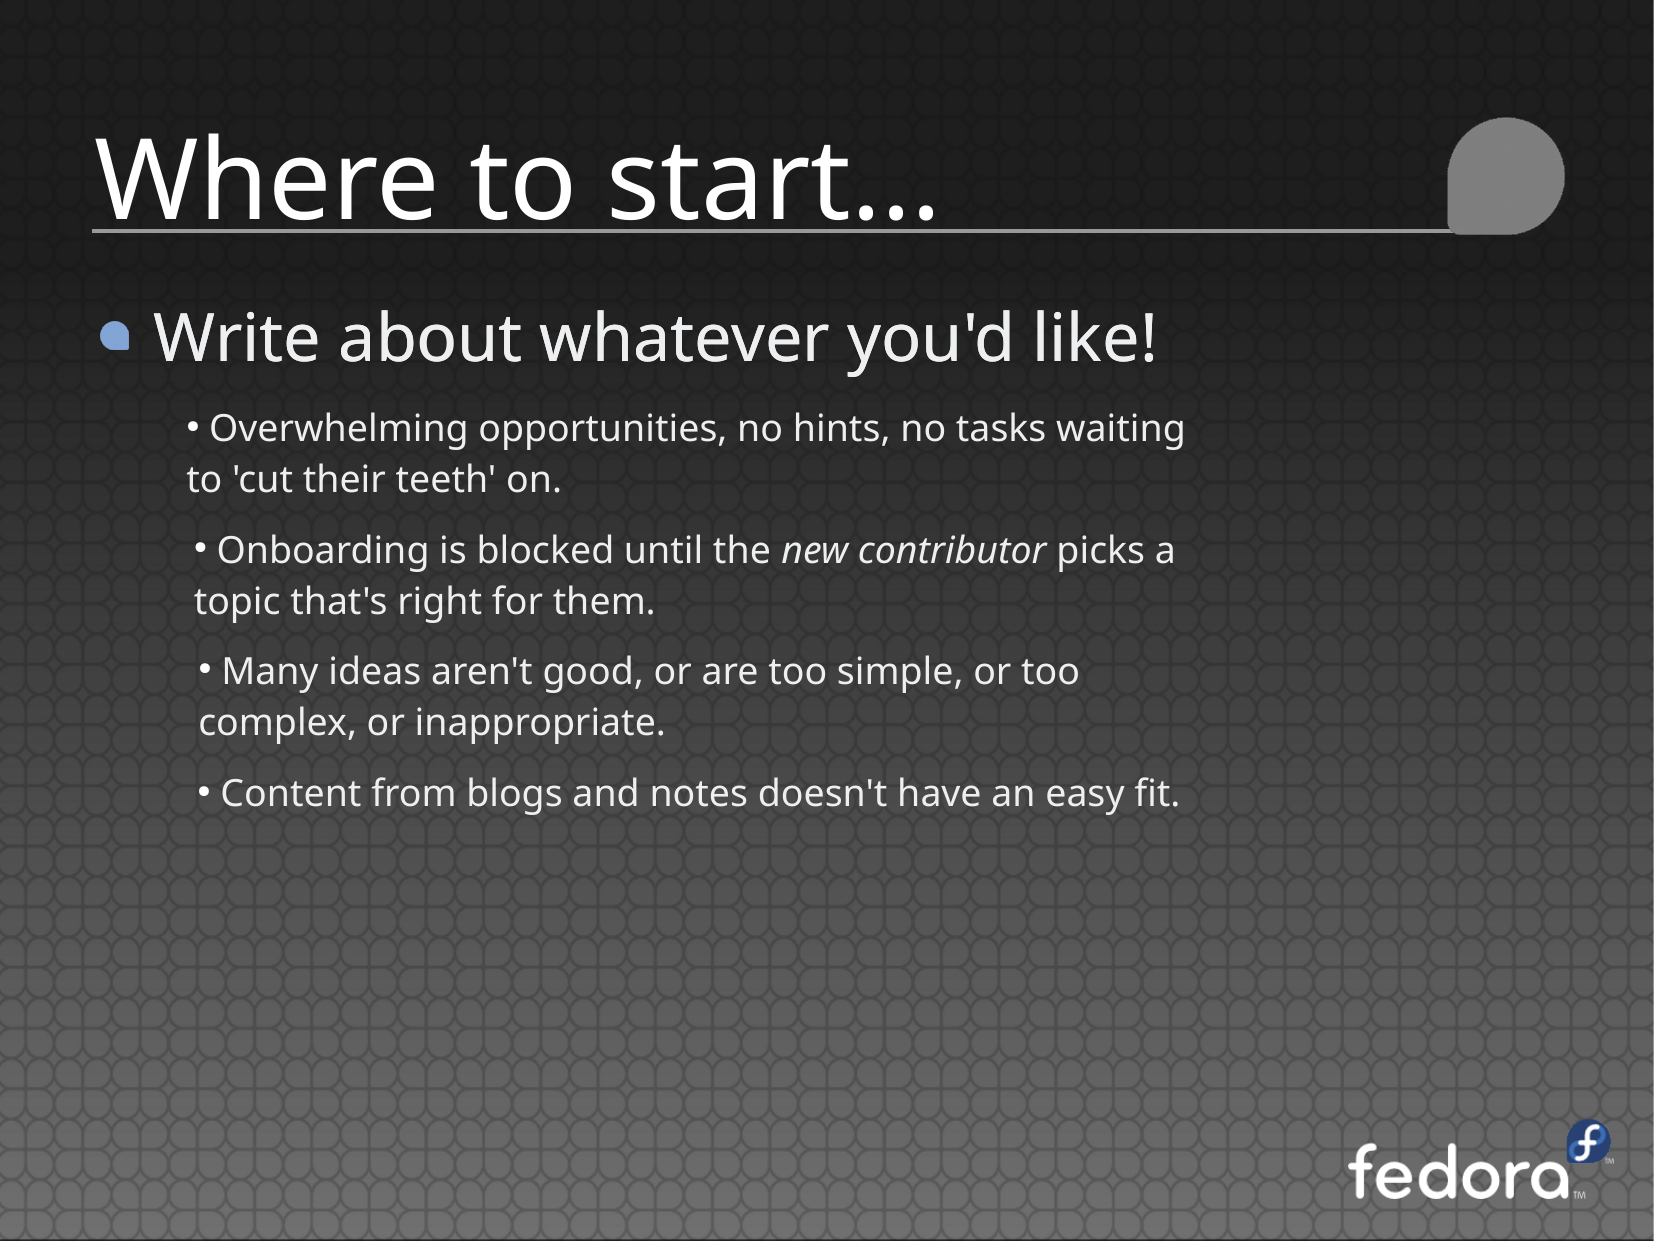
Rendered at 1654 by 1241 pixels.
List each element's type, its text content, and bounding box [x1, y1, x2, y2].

text_box Many ideas aren't good, or are too simple, or too complex, or inappropriate. [183, 637, 1213, 740]
list Write about whatever you'd like! [82, 290, 1562, 383]
text_box Content from blogs and notes doesn't have an easy fit. [182, 759, 1362, 862]
title Where to start... [94, 100, 1426, 251]
text_box Overwhelming opportunities, no hints, no tasks waiting to 'cut their teeth' on. [171, 394, 1213, 497]
picture [0, 0, 1654, 1241]
text_box Onboarding is blocked until the new contributor picks a topic that's right for them. [178, 515, 1217, 618]
